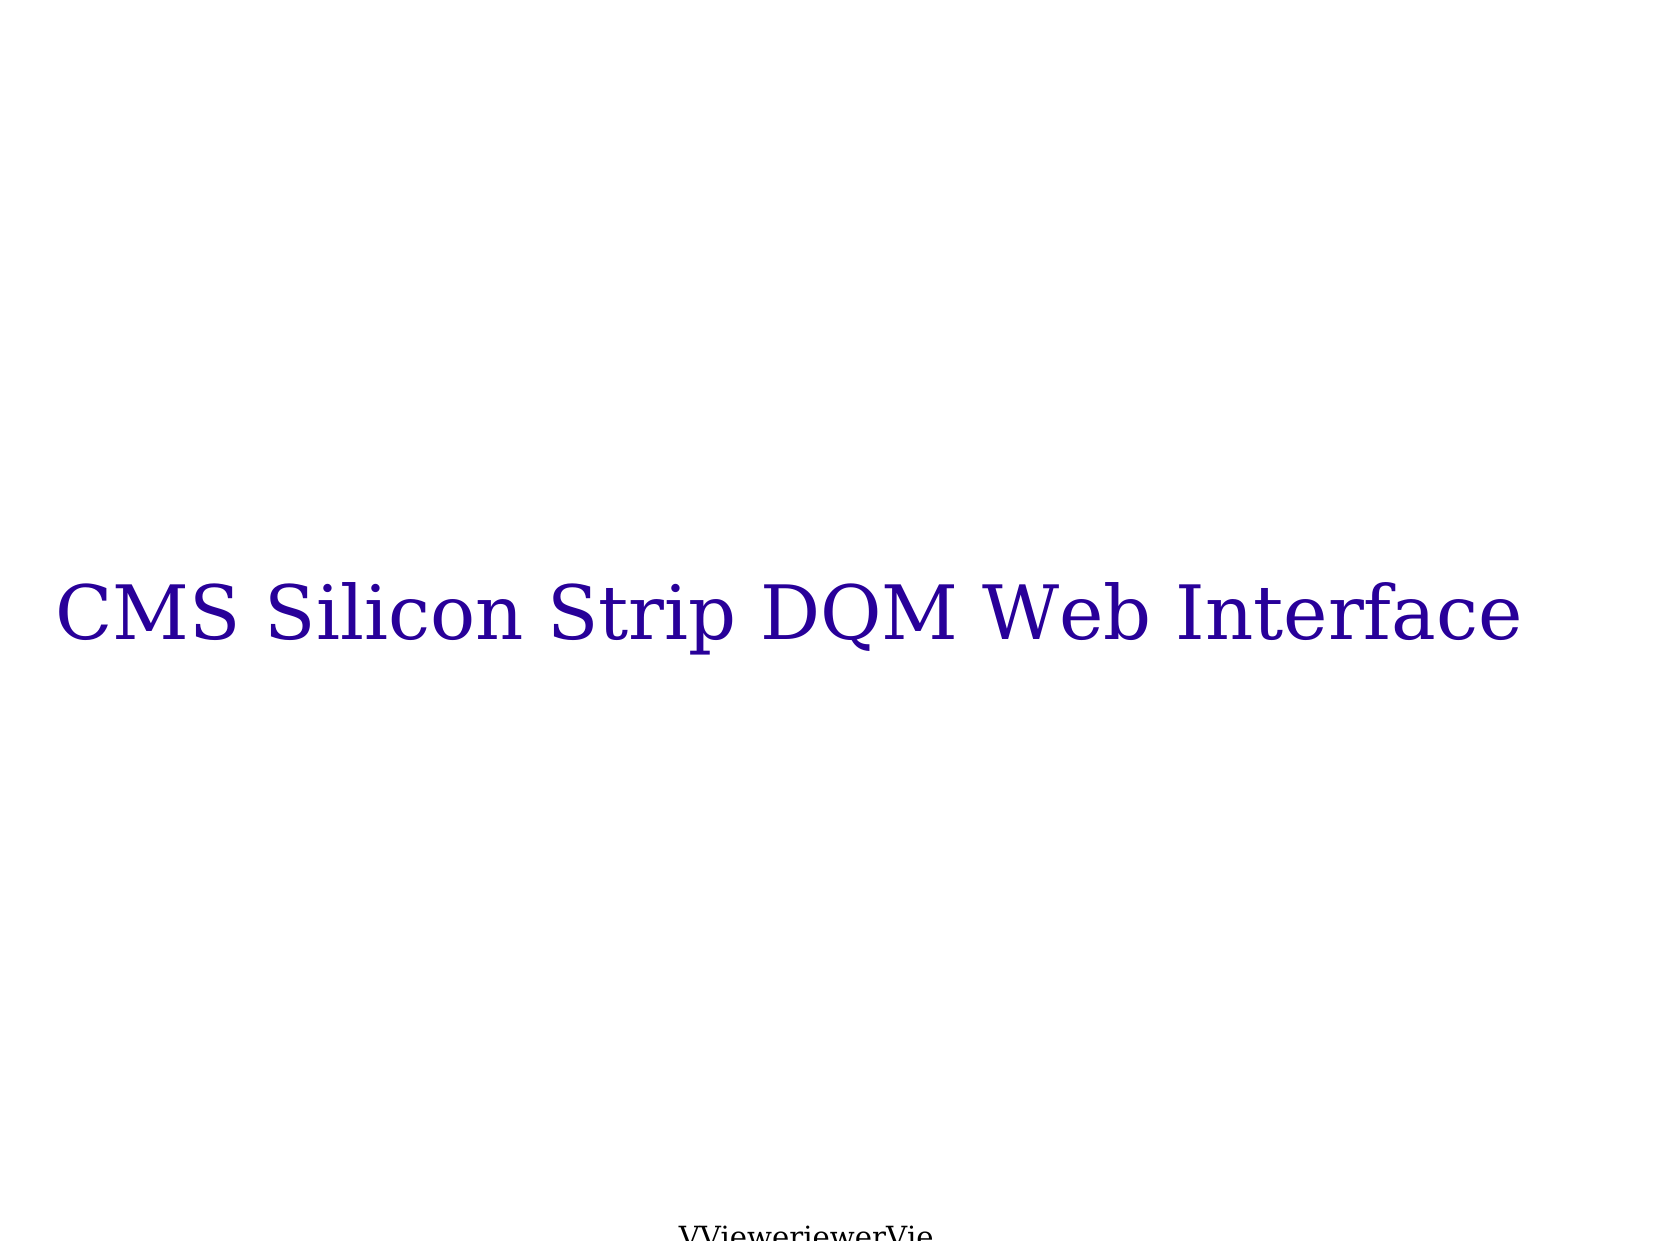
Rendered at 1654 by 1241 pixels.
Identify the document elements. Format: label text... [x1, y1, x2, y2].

text_box CMS Silicon Strip DQM Web Interface [40, 562, 1563, 665]
text_box [631, 590, 674, 649]
